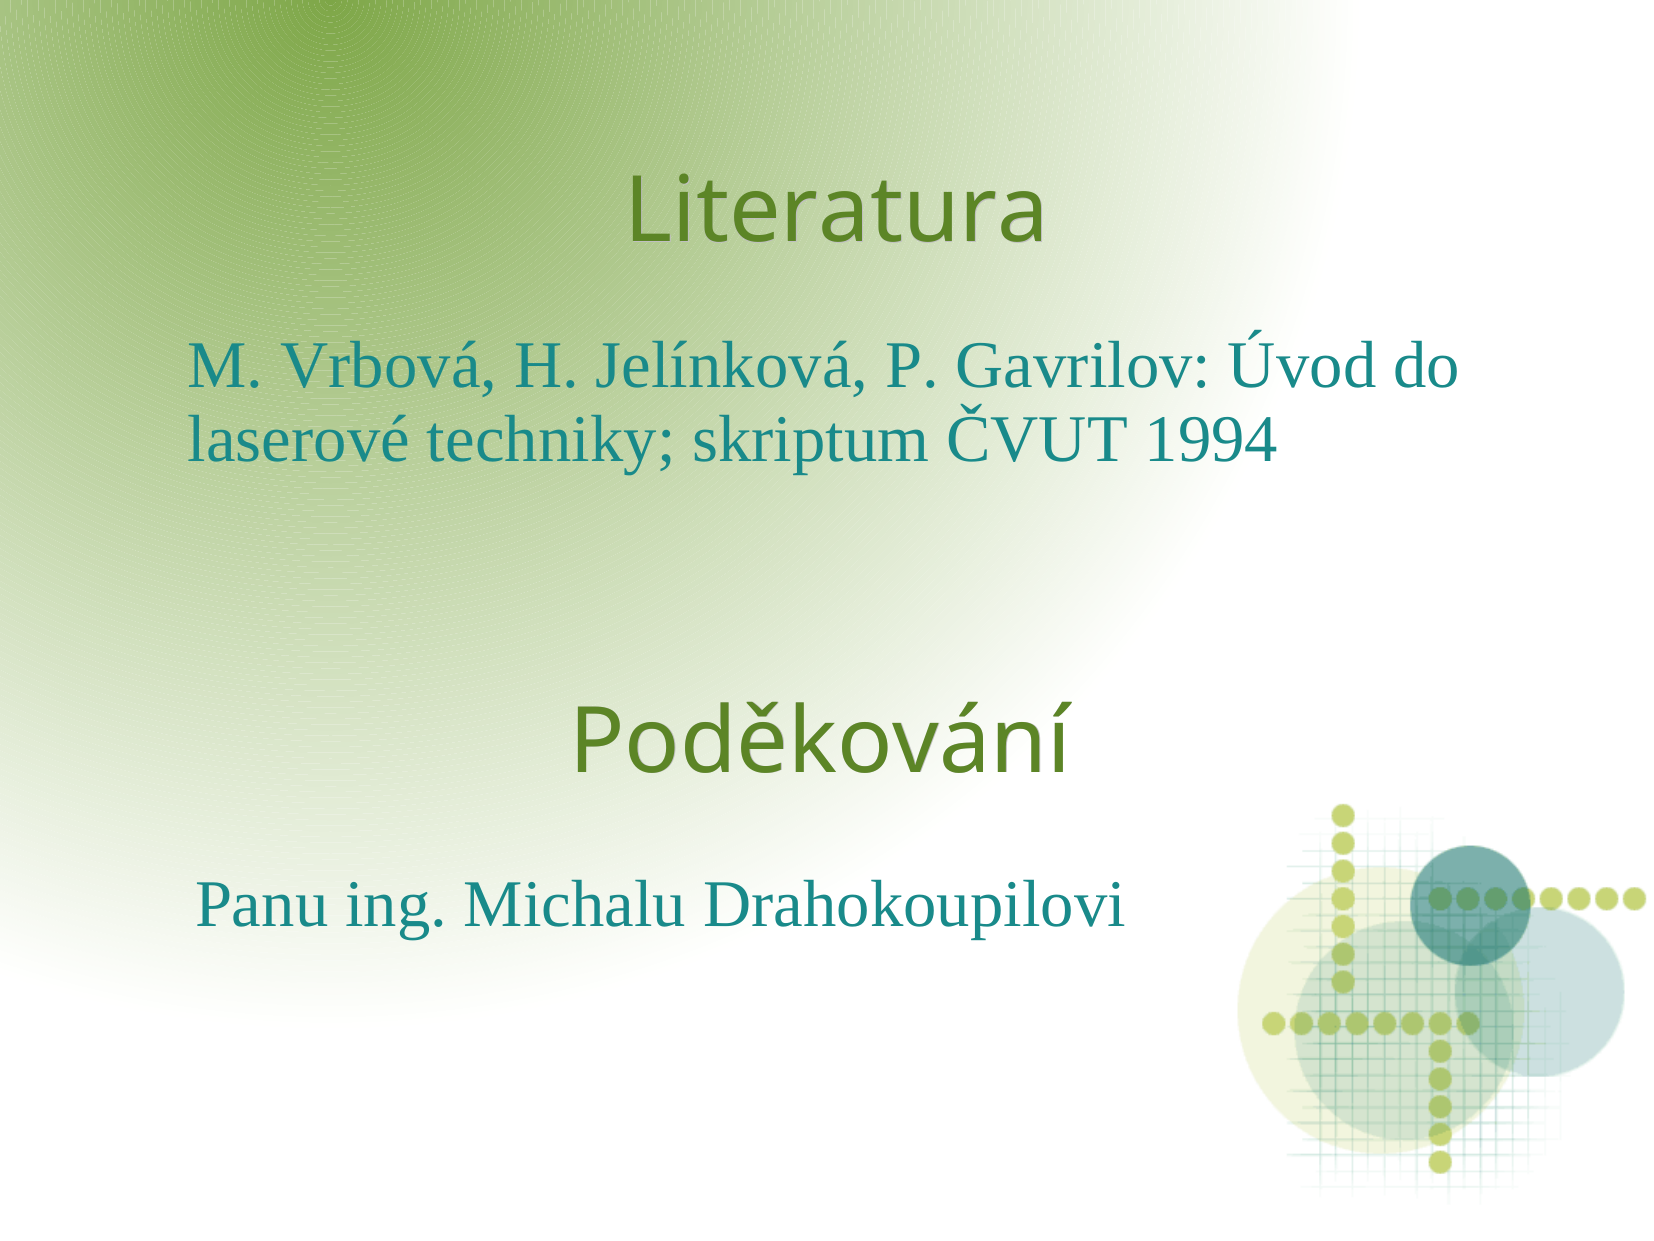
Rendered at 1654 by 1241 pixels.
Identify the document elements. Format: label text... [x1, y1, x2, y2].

list Panu ing. Michalu Drahokoupilovi [124, 867, 1537, 1241]
title Literatura [131, 102, 1544, 311]
list M. Vrbová, H. Jelínková, P. Gavrilov: Úvod do laserové techniky; skriptum ČVUT 1994 [116, 327, 1529, 611]
picture [1224, 792, 1654, 1211]
title Poděkování [114, 632, 1527, 842]
